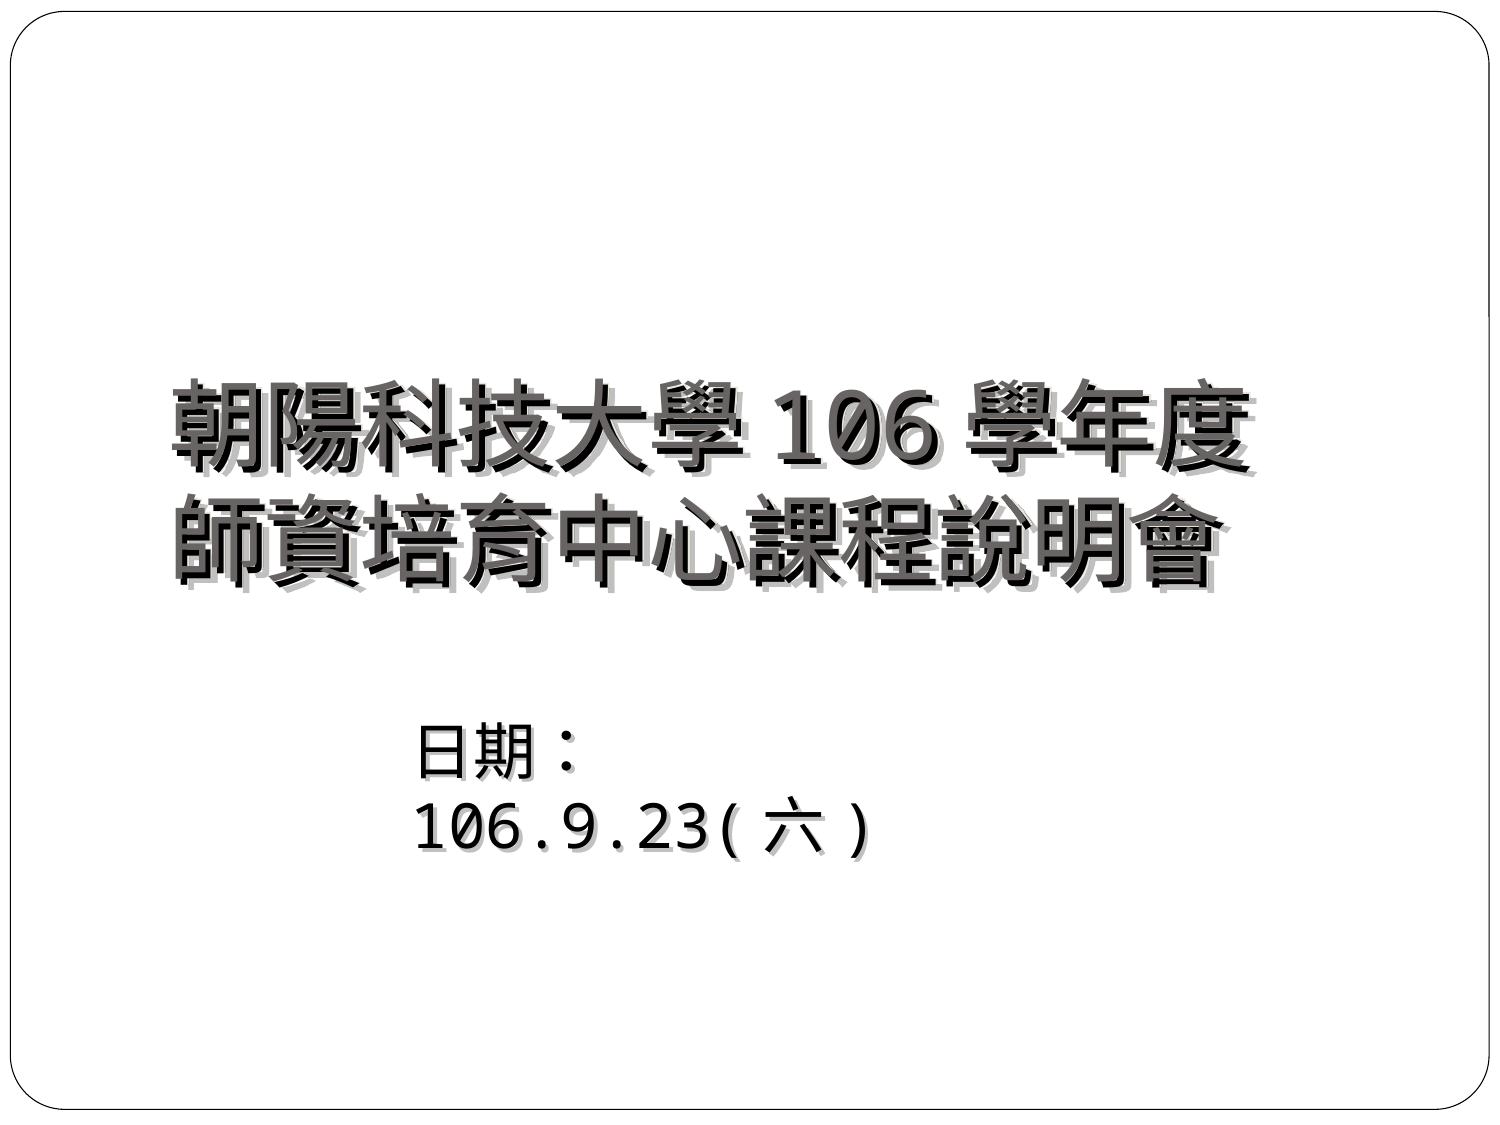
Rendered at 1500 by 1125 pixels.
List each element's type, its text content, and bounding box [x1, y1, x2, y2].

title 朝陽科技大學106學年度 師資培育中心課程說明會 [153, 278, 1500, 609]
subtitle 日期：106.9.23(六) [395, 704, 1069, 879]
